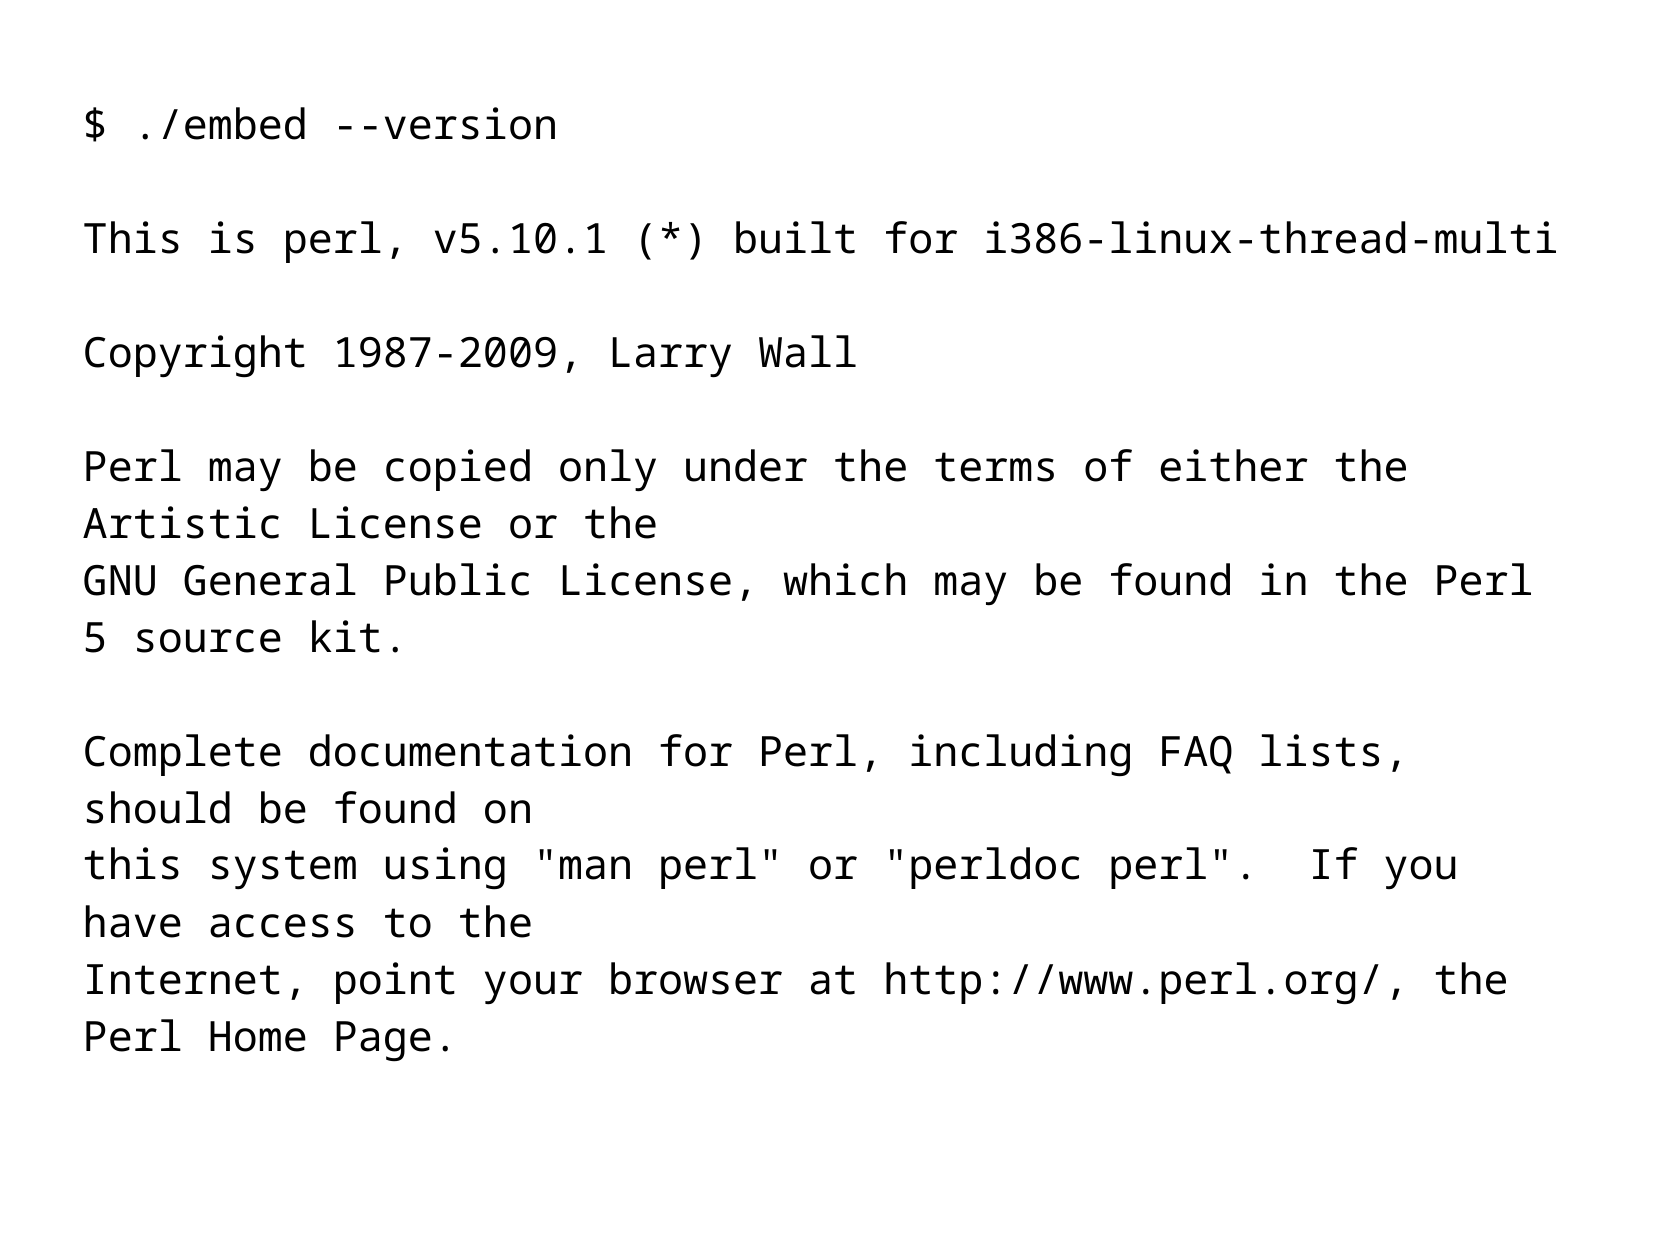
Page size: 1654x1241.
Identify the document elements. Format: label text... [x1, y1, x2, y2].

subtitle $ ./embed --version This is perl, v5.10.1 (*) built for i386-linux-thread-multi Copyright 1987-2009, Larry Wall Perl may be copied only under the terms of either the Artistic License or the GNU General Public License, which may be found in the Perl 5 source kit. Complete documentation for Perl, including FAQ lists, should be found on this system using "man perl" or "perldoc perl". If you have access to the Internet, point your browser at http://www.perl.org/, the Perl Home Page. [82, 56, 1571, 1102]
